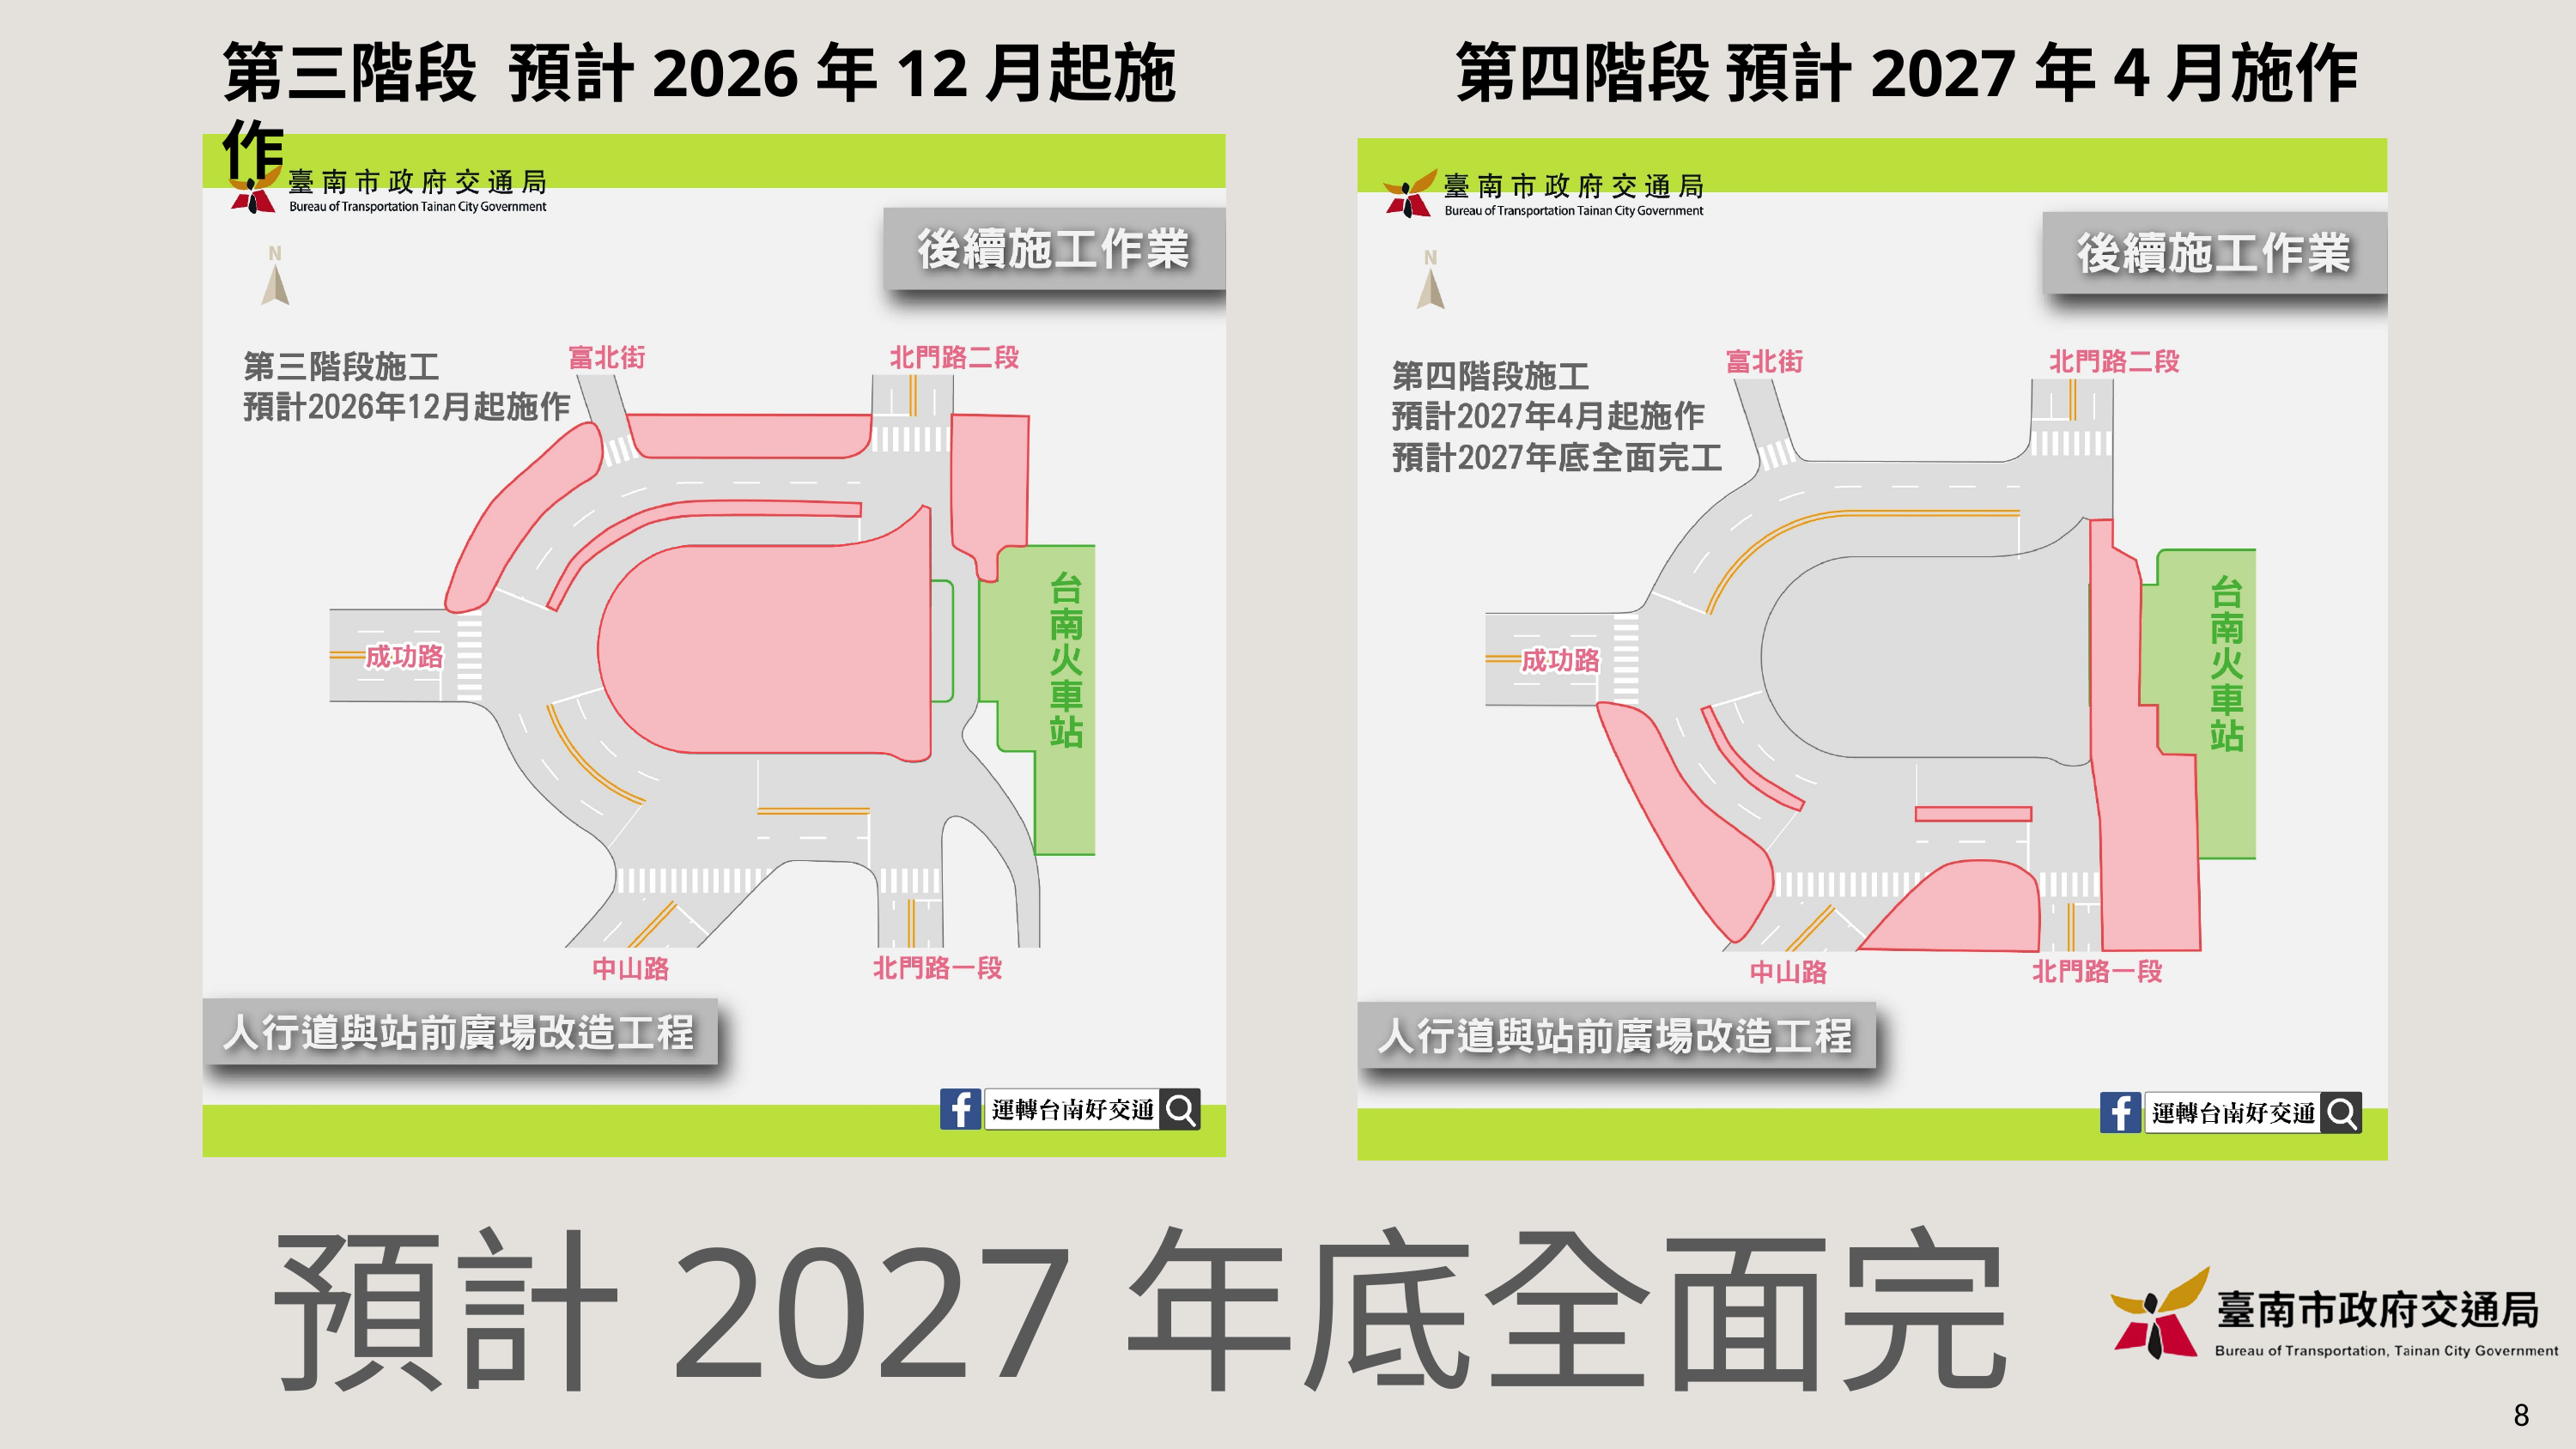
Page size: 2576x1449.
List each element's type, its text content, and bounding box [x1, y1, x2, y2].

text_box 第三階段 預計2026年12月起施作 [221, 32, 1208, 187]
text_box 第四階段 預計2027年4月施作 [1454, 32, 2441, 110]
picture [203, 134, 1226, 1157]
text_box 8 [2500, 1387, 2576, 1440]
picture [2190, 1253, 2576, 1362]
picture [1358, 138, 2388, 1161]
text_box 第四階段施工 預估2027年4月開始施工 [2388, 246, 2393, 336]
text_box 預計2027年底全面完工 [268, 1055, 2190, 1449]
